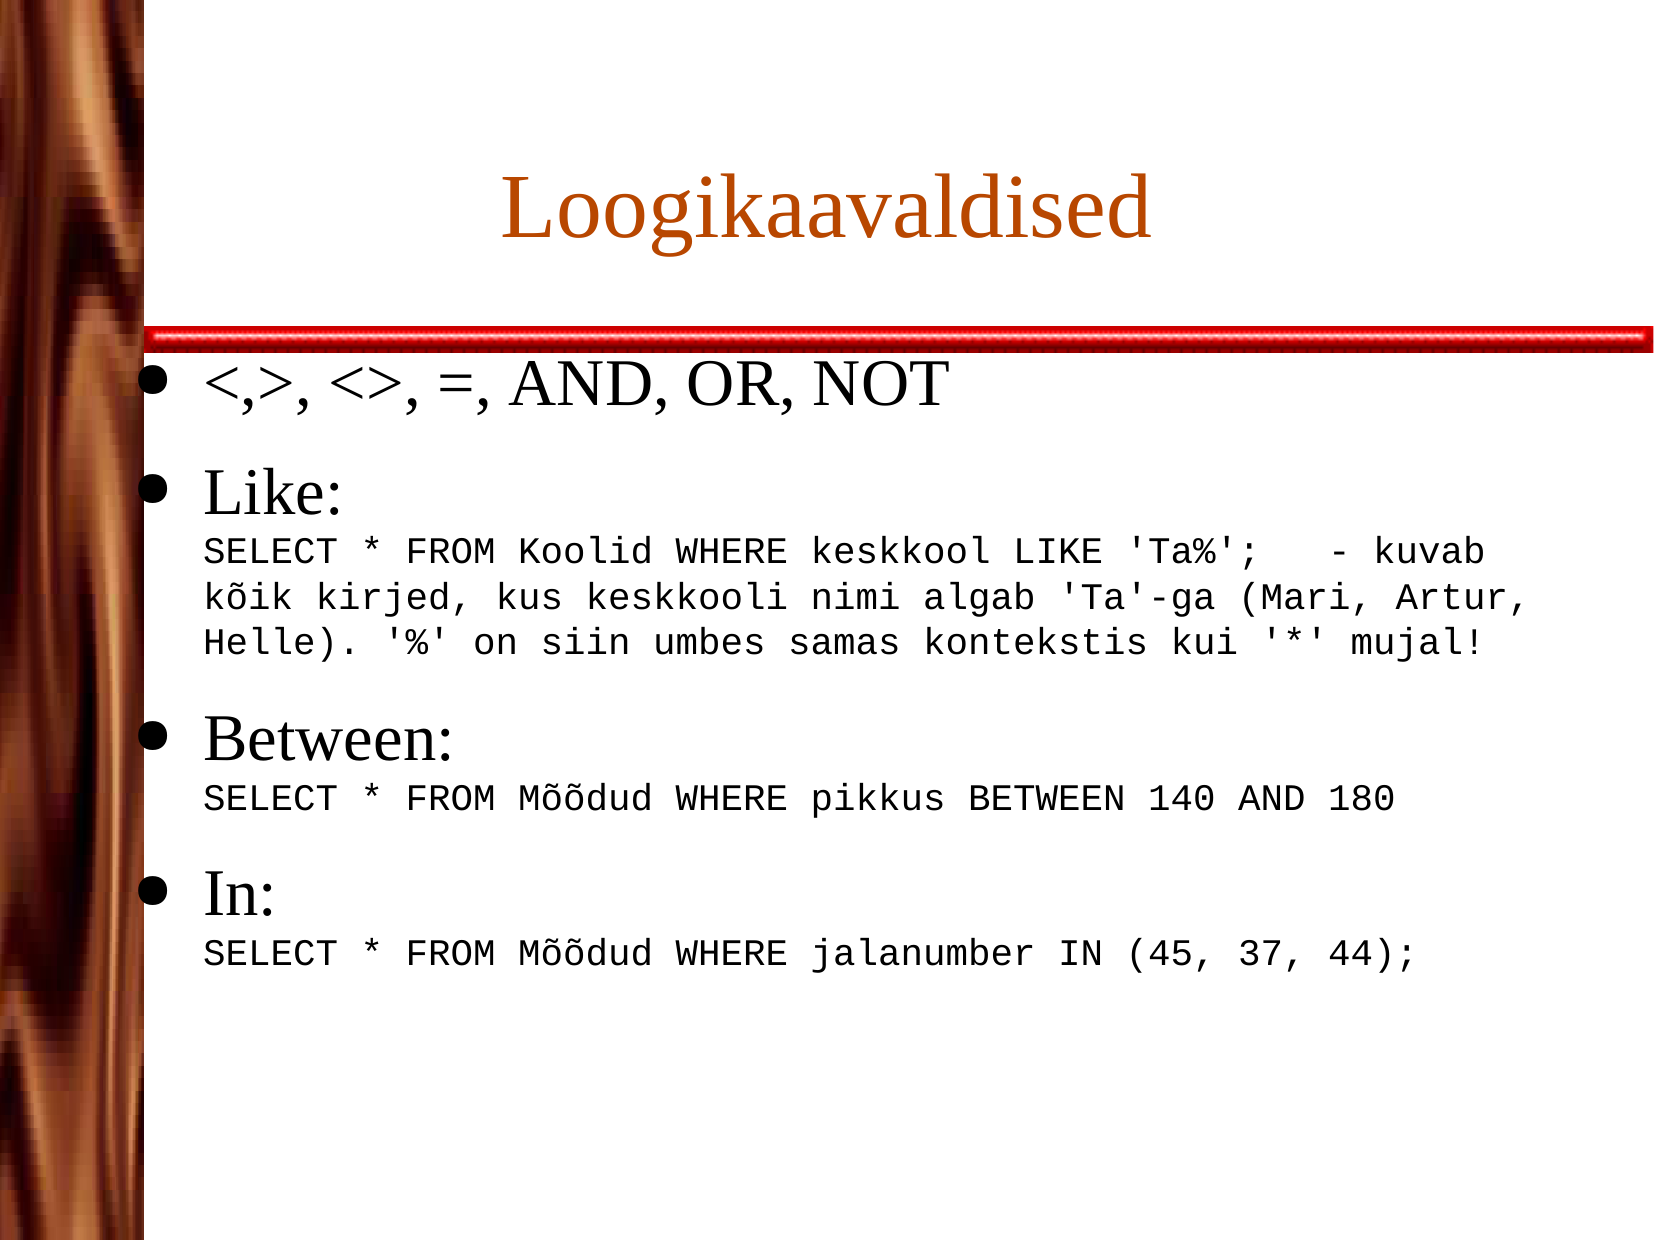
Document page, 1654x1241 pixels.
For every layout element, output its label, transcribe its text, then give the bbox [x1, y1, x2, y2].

list <,>, <>, =, AND, OR, NOT Like: SELECT * FROM Koolid WHERE keskkool LIKE 'Ta%'; - kuvab kõik kirjed, kus keskkooli nimi algab 'Ta'-ga (Mari, Artur, Helle). '%' on siin umbes samas kontekstis kui '*' mujal! Between: SELECT * FROM Mõõdud WHERE pikkus BETWEEN 140 AND 180 In: SELECT * FROM Mõõdud WHERE jalanumber IN (45, 37, 44); [121, 344, 1533, 1126]
title Loogikaavaldised [121, 98, 1533, 314]
picture [0, 0, 1654, 1240]
